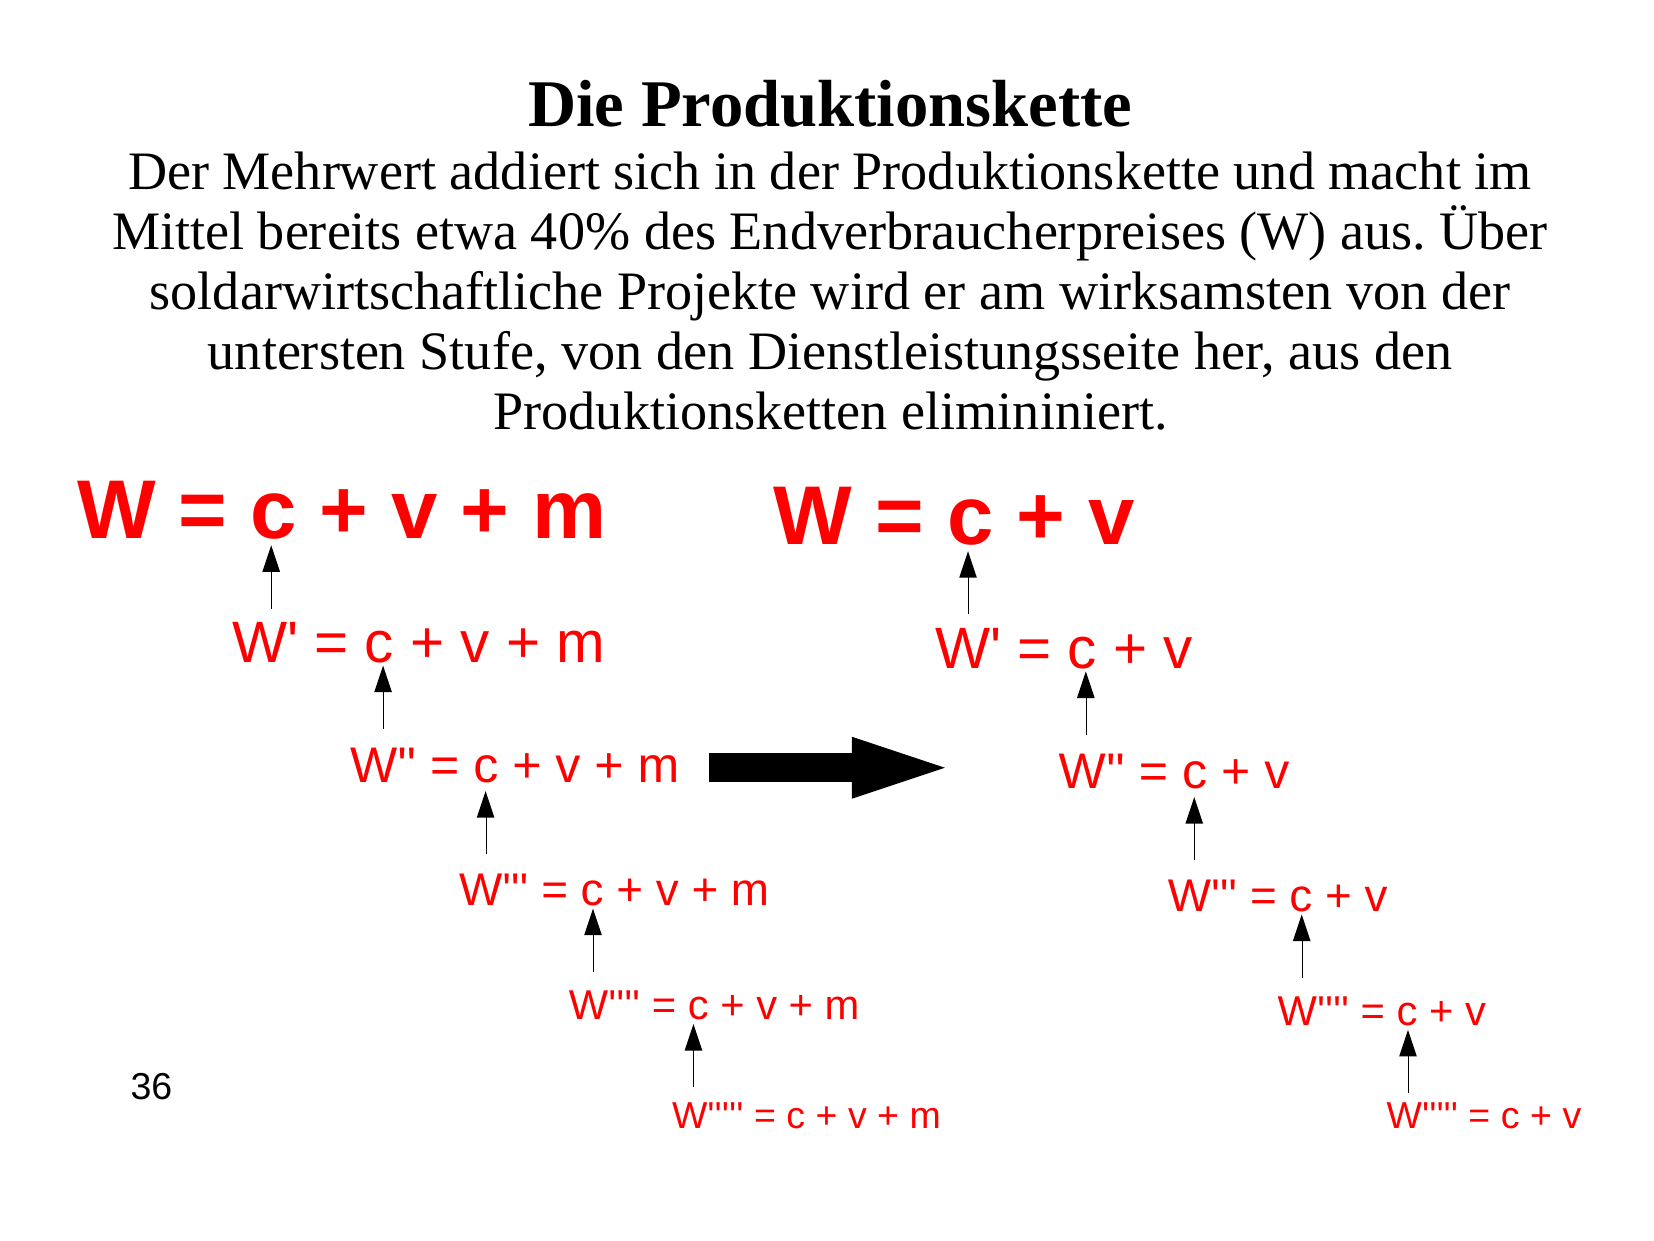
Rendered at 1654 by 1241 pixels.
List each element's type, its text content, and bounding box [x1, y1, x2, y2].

text_box W = c + v + m [62, 456, 622, 581]
text_box W' = c + v + m [217, 602, 620, 690]
text_box W''''' = c + v [1371, 1086, 1625, 1149]
text_box W = c + v [759, 462, 1288, 587]
text_box W' = c + v [920, 608, 1241, 696]
text_box W''' = c + v [1153, 862, 1418, 934]
text_box <Nummer> [115, 1057, 334, 1128]
text_box W'''' = c + v [1262, 980, 1513, 1047]
text_box W'''' = c + v + m [554, 974, 875, 1041]
text_box W''' = c + v + m [444, 856, 785, 928]
text_box W'' = c + v + m [335, 729, 695, 801]
text_box Die Produktionskette Der Mehrwert addiert sich in der Produktionskette und macht im Mittel bereits etwa 40% des Endverbraucherpreises (W) aus. Über soldarwirtschaftliche Projekte wird er am wirksamsten von der untersten Stufe, von den Dienstleistungsseite her, aus den Produktionsketten elimininiert. [67, 59, 1595, 449]
text_box W'' = c + v [1043, 735, 1329, 807]
text_box W''''' = c + v + m [657, 1086, 957, 1149]
